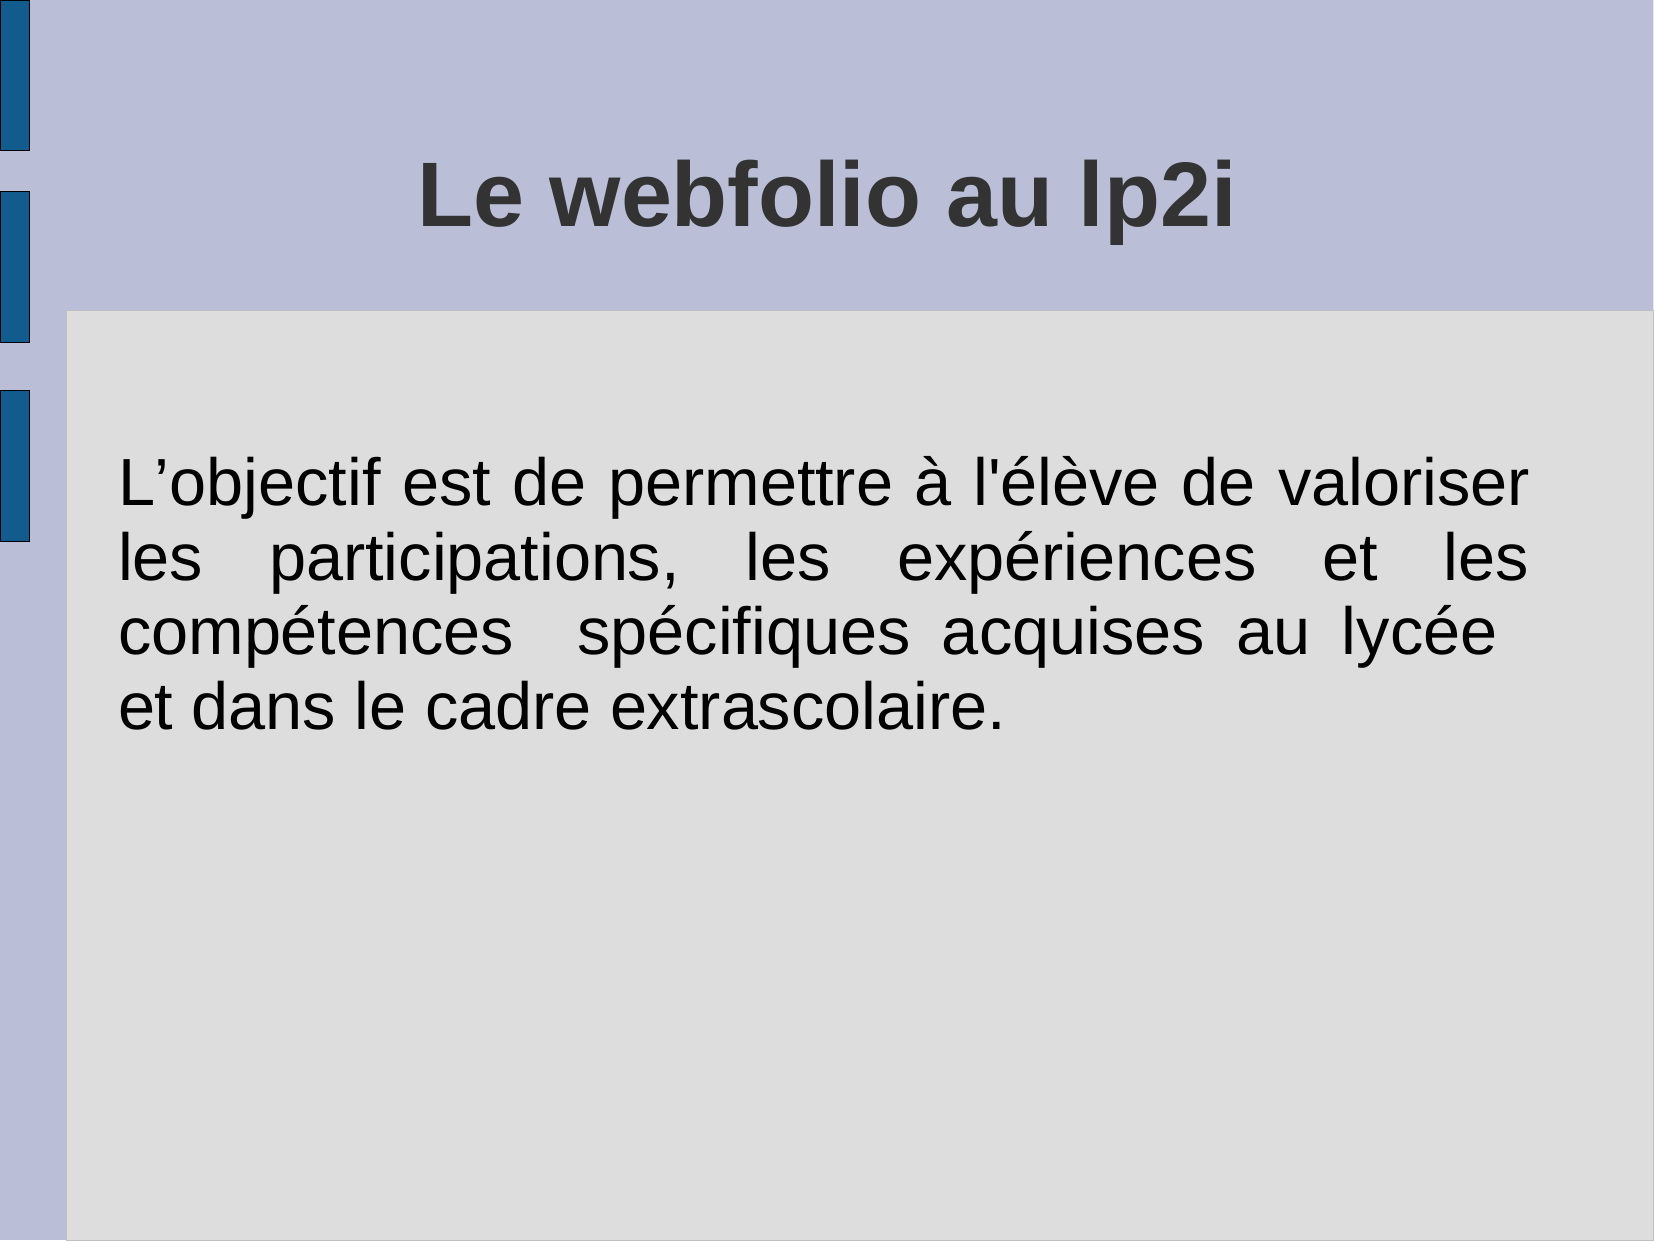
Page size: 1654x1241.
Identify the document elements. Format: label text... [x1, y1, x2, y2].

title Le webfolio au lp2i [121, 91, 1534, 299]
list L’objectif est de permettre à l'élève de valoriser les participations, les expériences et les compétences spécifiques acquises au lycée et dans le cadre extrascolaire. [118, 340, 1531, 1123]
